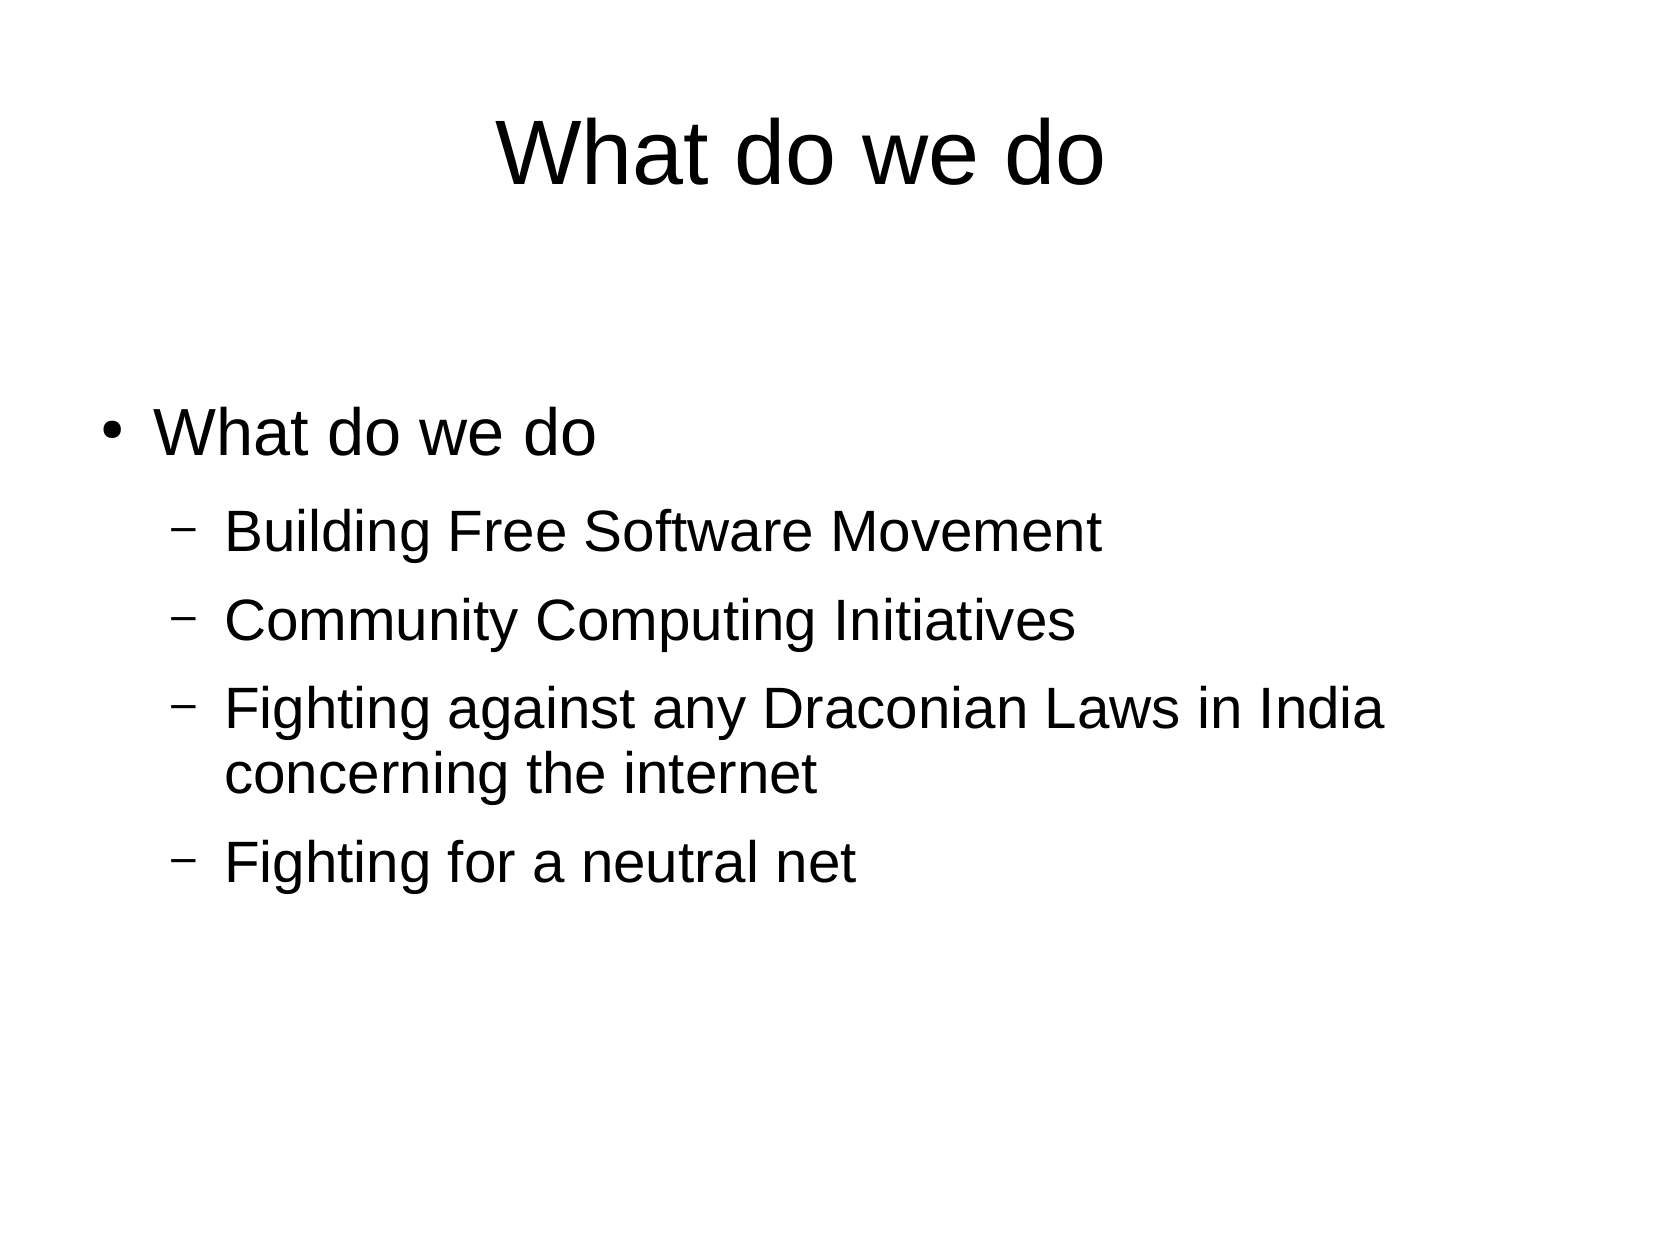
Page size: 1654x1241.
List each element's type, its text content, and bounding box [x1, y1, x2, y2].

list What do we do Building Free Software Movement Community Computing Initiatives Fighting against any Draconian Laws in India concerning the internet Fighting for a neutral net [82, 290, 1571, 1010]
title What do we do [82, 49, 1571, 257]
